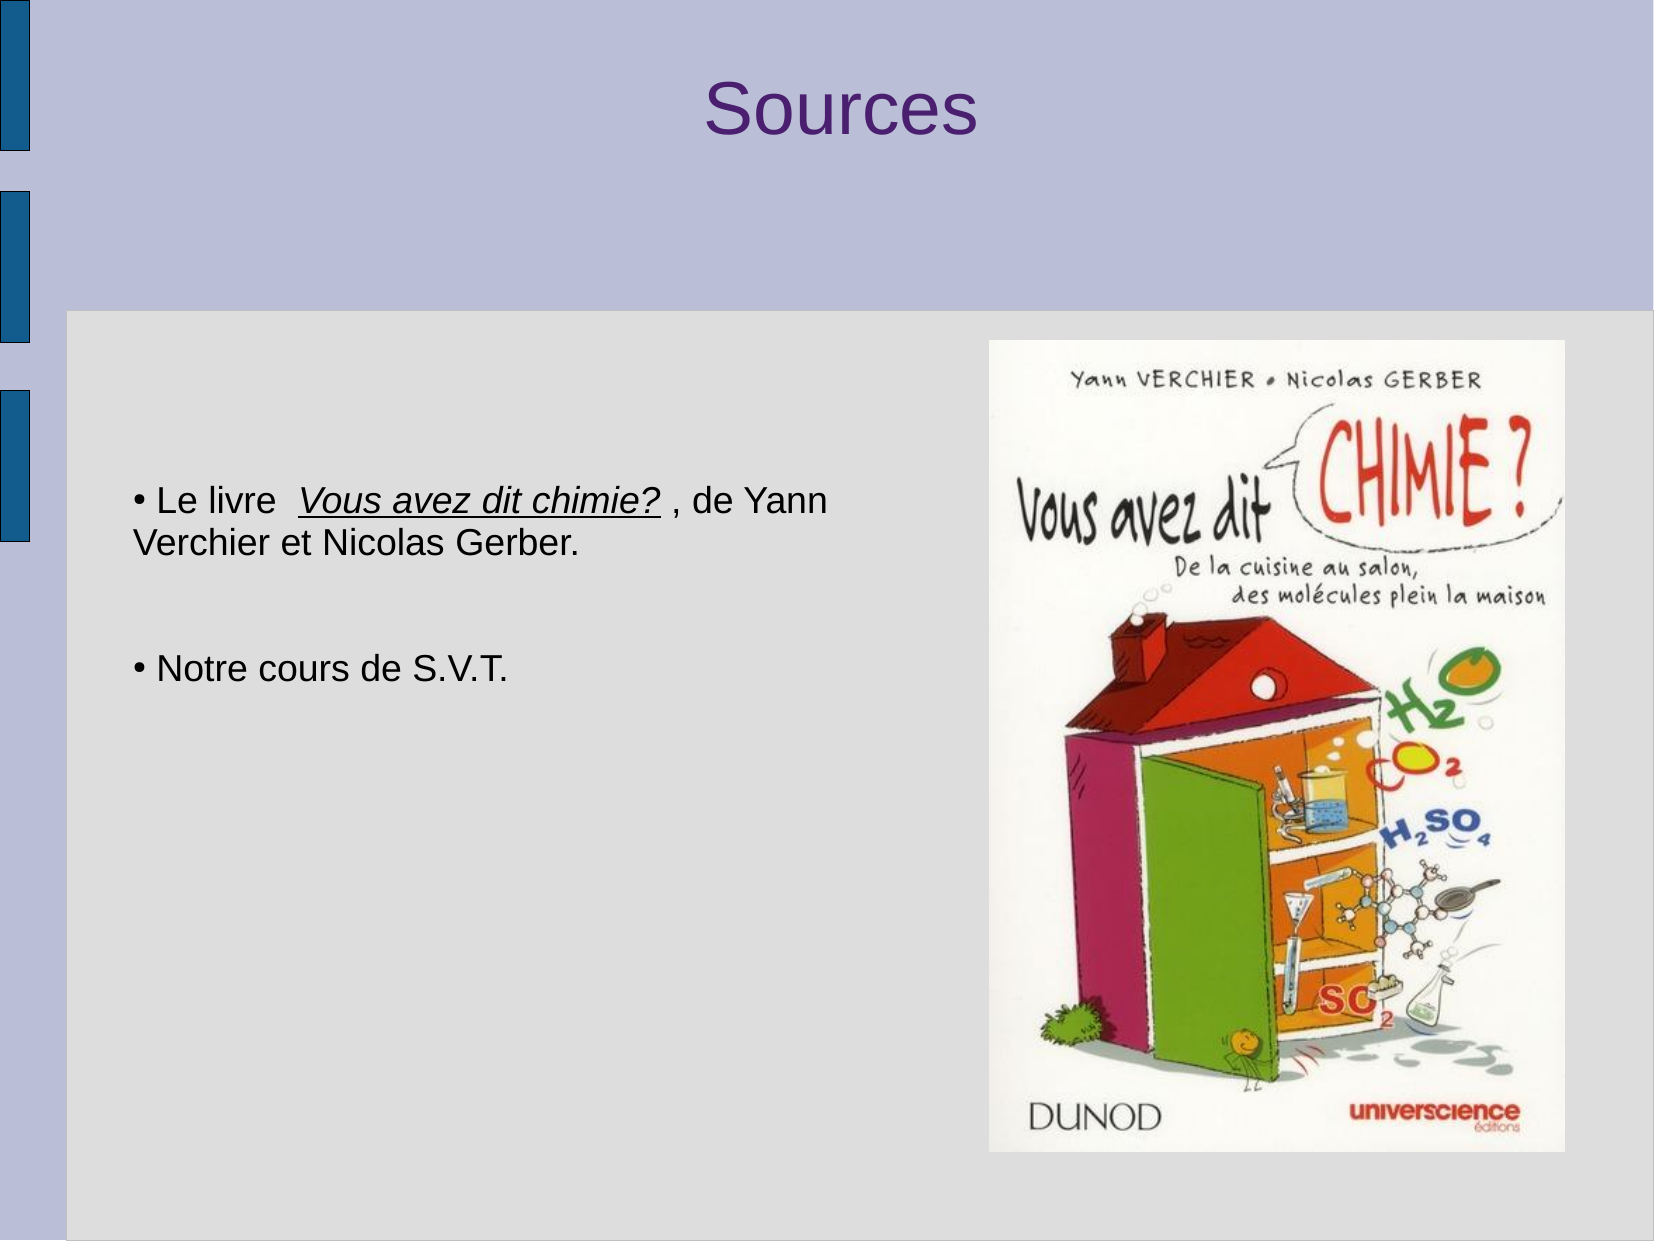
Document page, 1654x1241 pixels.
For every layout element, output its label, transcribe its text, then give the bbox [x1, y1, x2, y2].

text_box Sources [531, 59, 1152, 158]
text_box Le livre Vous avez dit chimie? , de Yann Verchier et Nicolas Gerber. Notre cours de S.V.T. [118, 472, 886, 698]
picture [989, 340, 1565, 1152]
